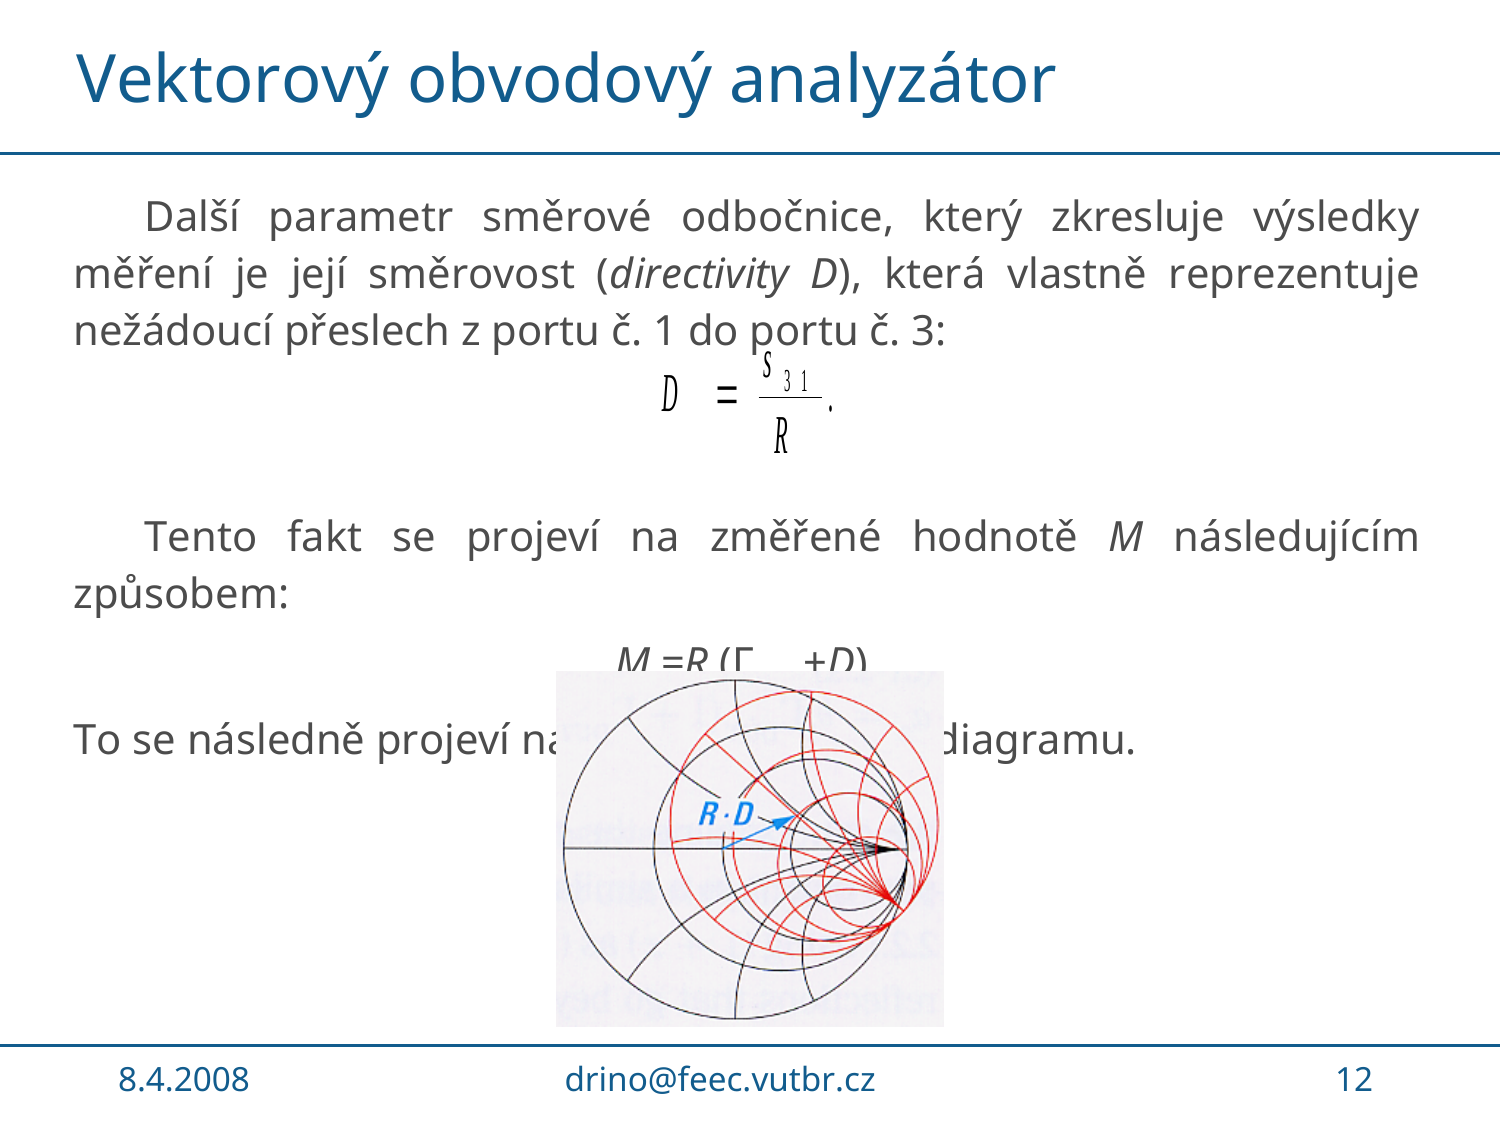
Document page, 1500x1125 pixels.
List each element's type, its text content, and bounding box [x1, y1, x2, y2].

title Vektorový obvodový analyzátor [0, 0, 1500, 152]
text_box 8.4.2008 [103, 1049, 432, 1125]
picture [556, 671, 944, 1027]
text_box Další parametr směrové odbočnice, který zkresluje výsledky měření je její směrovost (directivity D), která vlastně reprezentuje nežádoucí přeslech z portu č. 1 do portu č. 3: Tento fakt se projeví na změřené hodnotě M následujícím způsobem: M =R (ΓDUT+D). To se následně projeví na posunutí Smitova diagramu. [59, 178, 1442, 775]
text_box <číslo> [1075, 1049, 1388, 1125]
picture [651, 324, 849, 466]
text_box drino@feec.vutbr.cz [454, 1049, 987, 1125]
